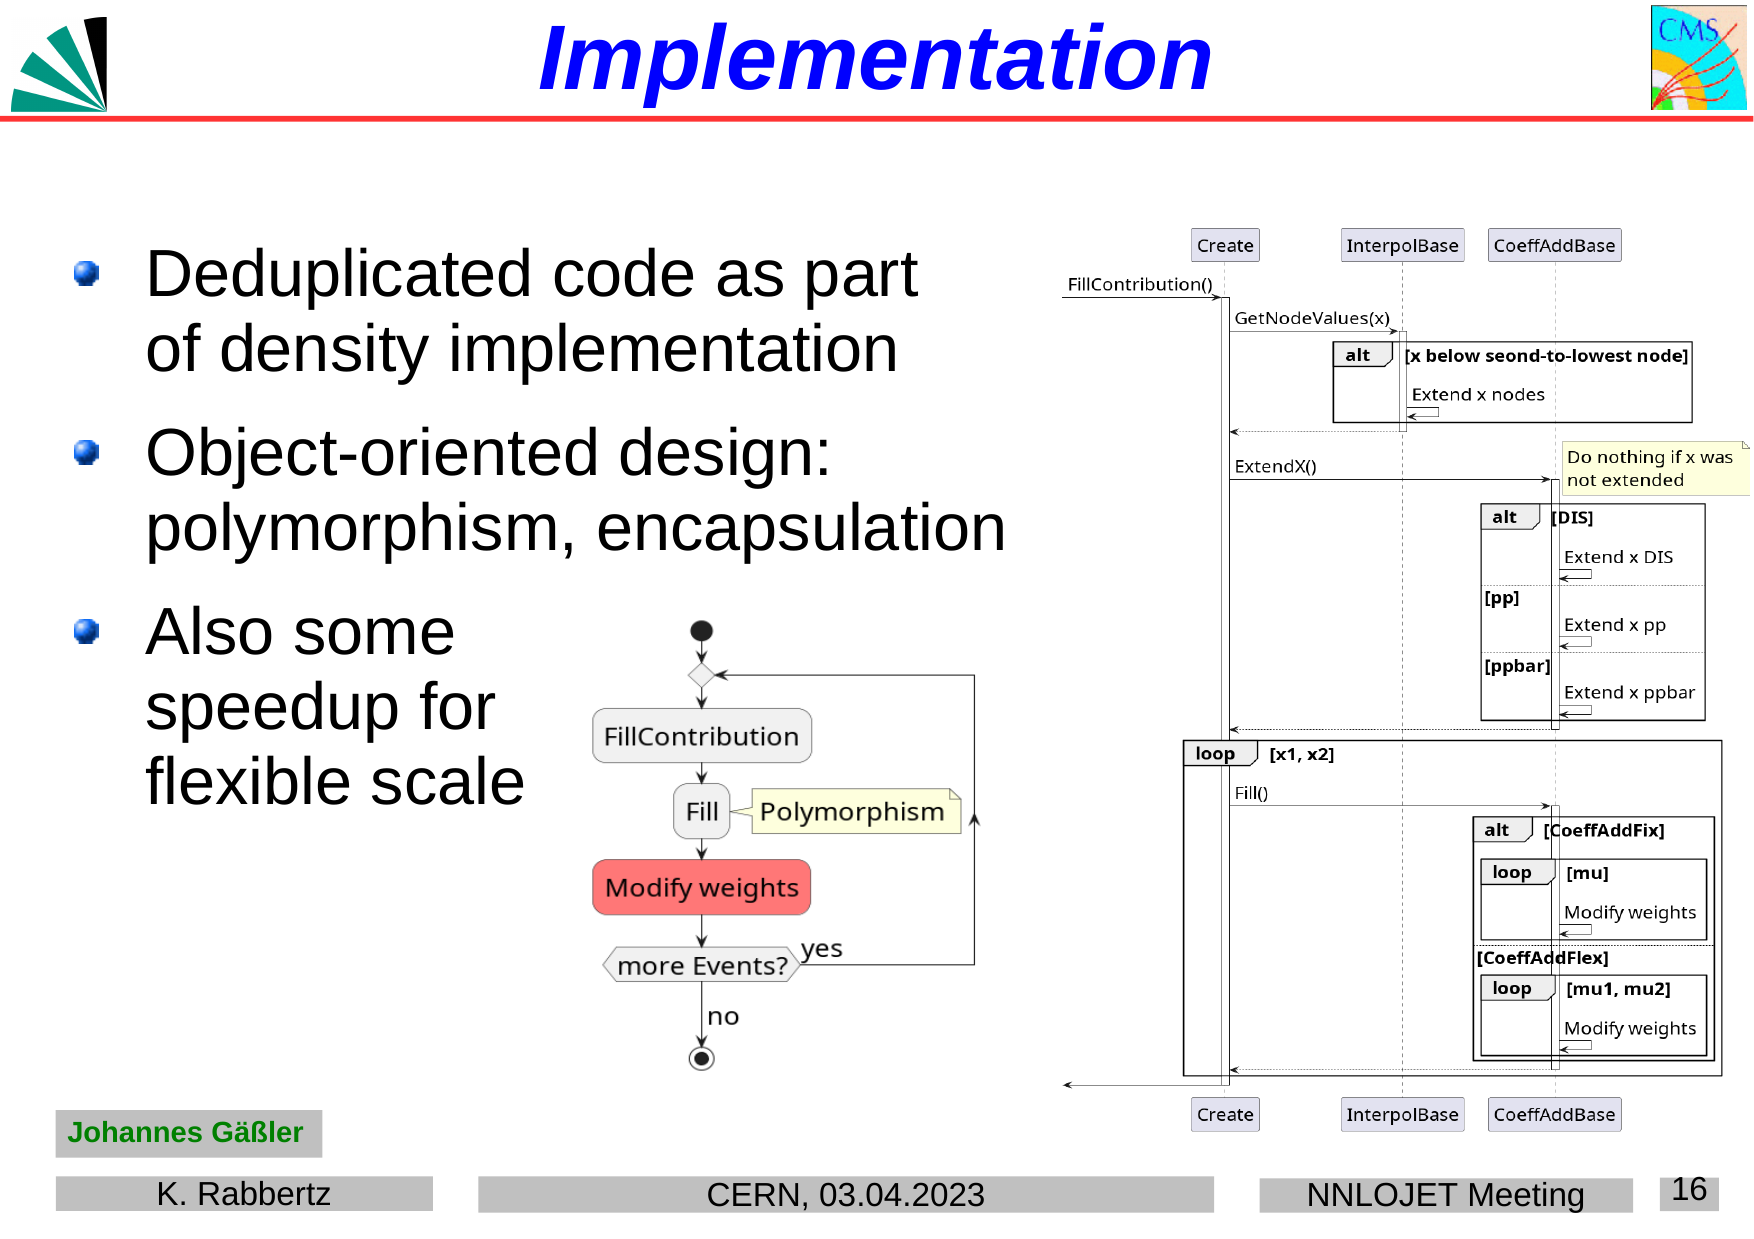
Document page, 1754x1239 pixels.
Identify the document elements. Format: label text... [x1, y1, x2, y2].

picture [11, 17, 107, 113]
picture [580, 610, 1002, 1080]
picture [1651, 5, 1747, 110]
picture [1062, 224, 1754, 1134]
title Implementation [124, 0, 1630, 116]
list Deduplicated code as part of density implementation Object-oriented design: polymorphism, encapsulation Also some speedup for flexible scale [62, 235, 1062, 1054]
text_box Johannes Gäßler [55, 1110, 323, 1158]
